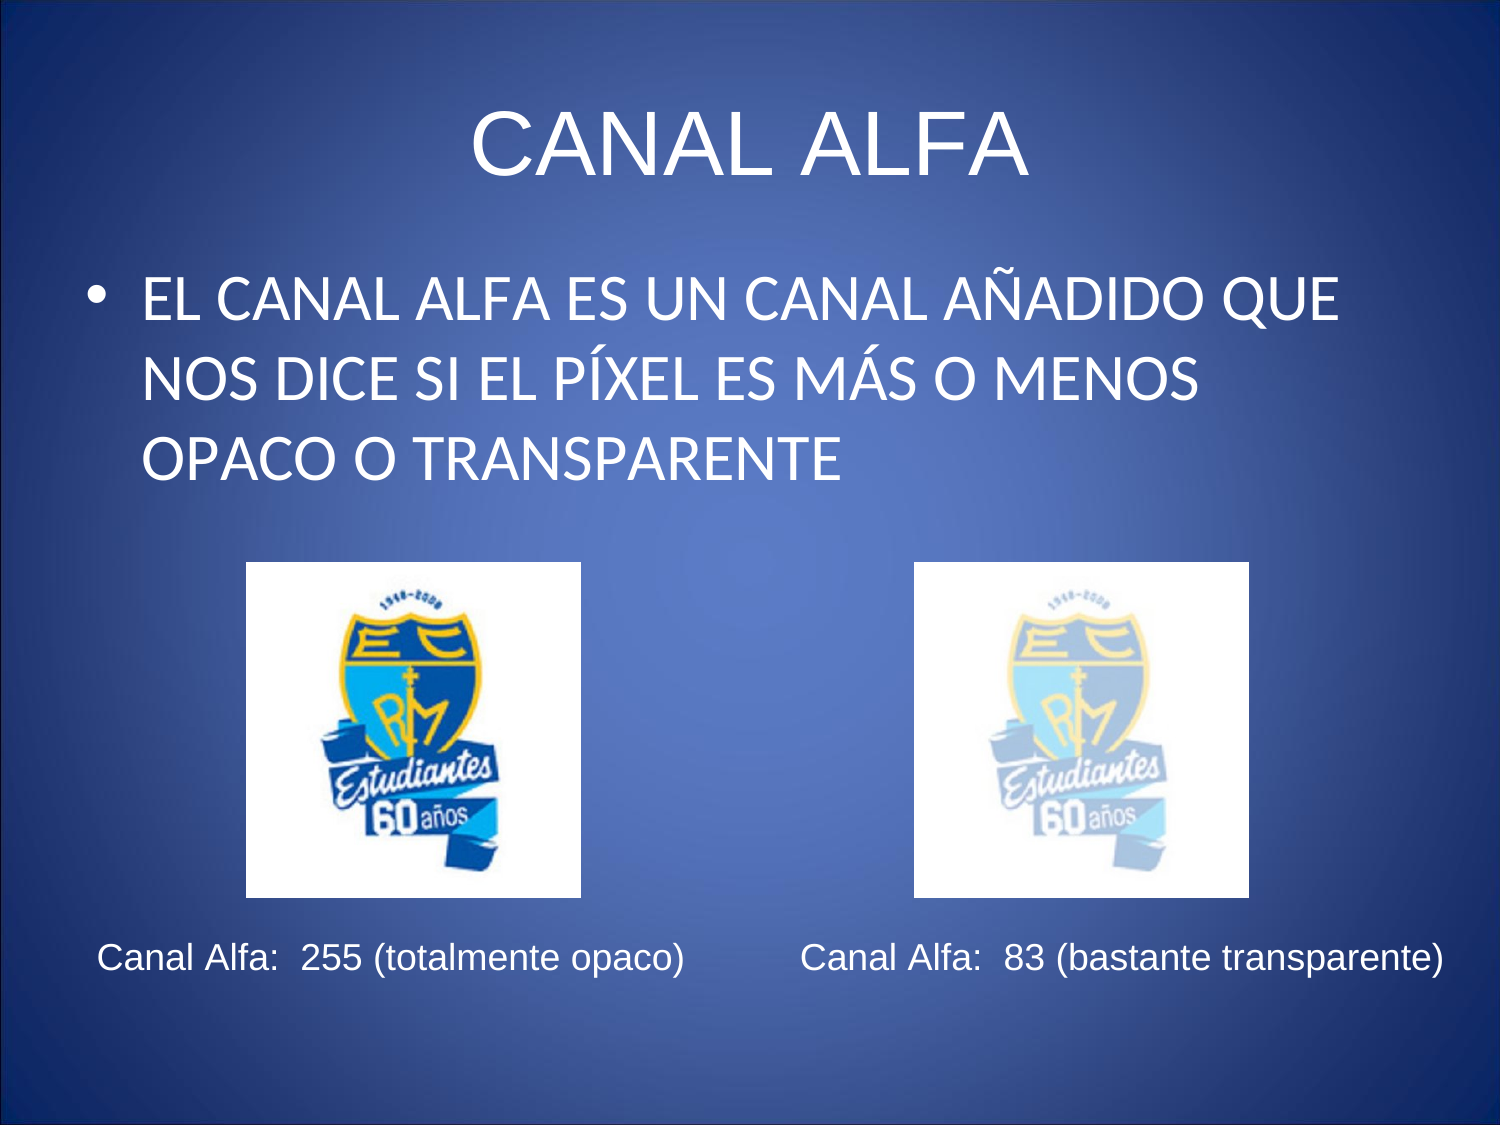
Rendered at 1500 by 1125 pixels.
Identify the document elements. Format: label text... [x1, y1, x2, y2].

list EL CANAL ALFA ES UN CANAL AÑADIDO QUE NOS DICE SI EL PÍXEL ES MÁS O MENOS OPACO O TRANSPARENTE [70, 246, 1421, 551]
title CANAL ALFA [75, 45, 1426, 233]
text_box Canal Alfa: 255 (totalmente opaco) [81, 925, 704, 987]
picture [0, 0, 1500, 1125]
text_box Canal Alfa: 83 (bastante transparente) [785, 925, 1500, 987]
